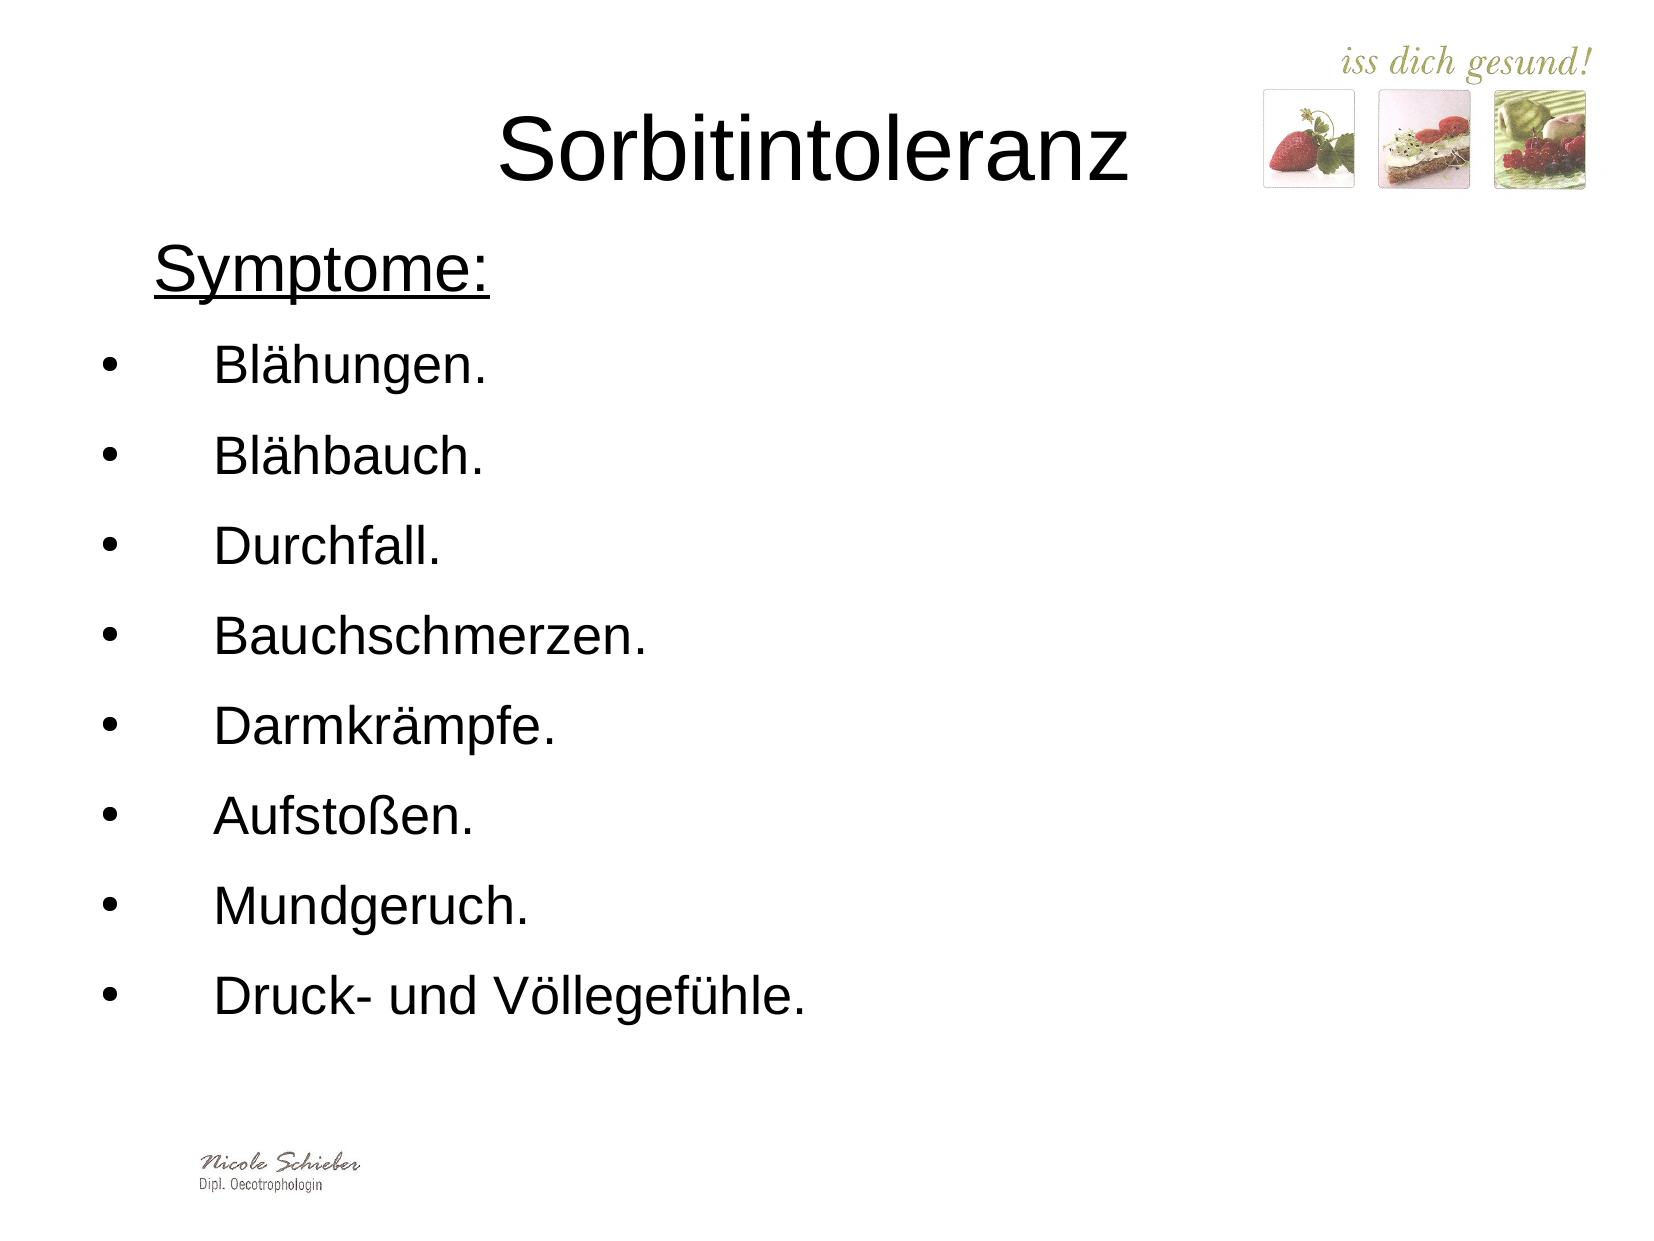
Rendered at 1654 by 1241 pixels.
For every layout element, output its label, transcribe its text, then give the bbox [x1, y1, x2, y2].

title Sorbitintoleranz [70, 96, 1560, 201]
list Symptome: Blähungen. Blähbauch. Durchfall. Bauchschmerzen. Darmkrämpfe. Aufstoßen. Mundgeruch. Druck- und Völlegefühle. [82, 230, 1571, 1241]
picture [1251, 29, 1607, 198]
